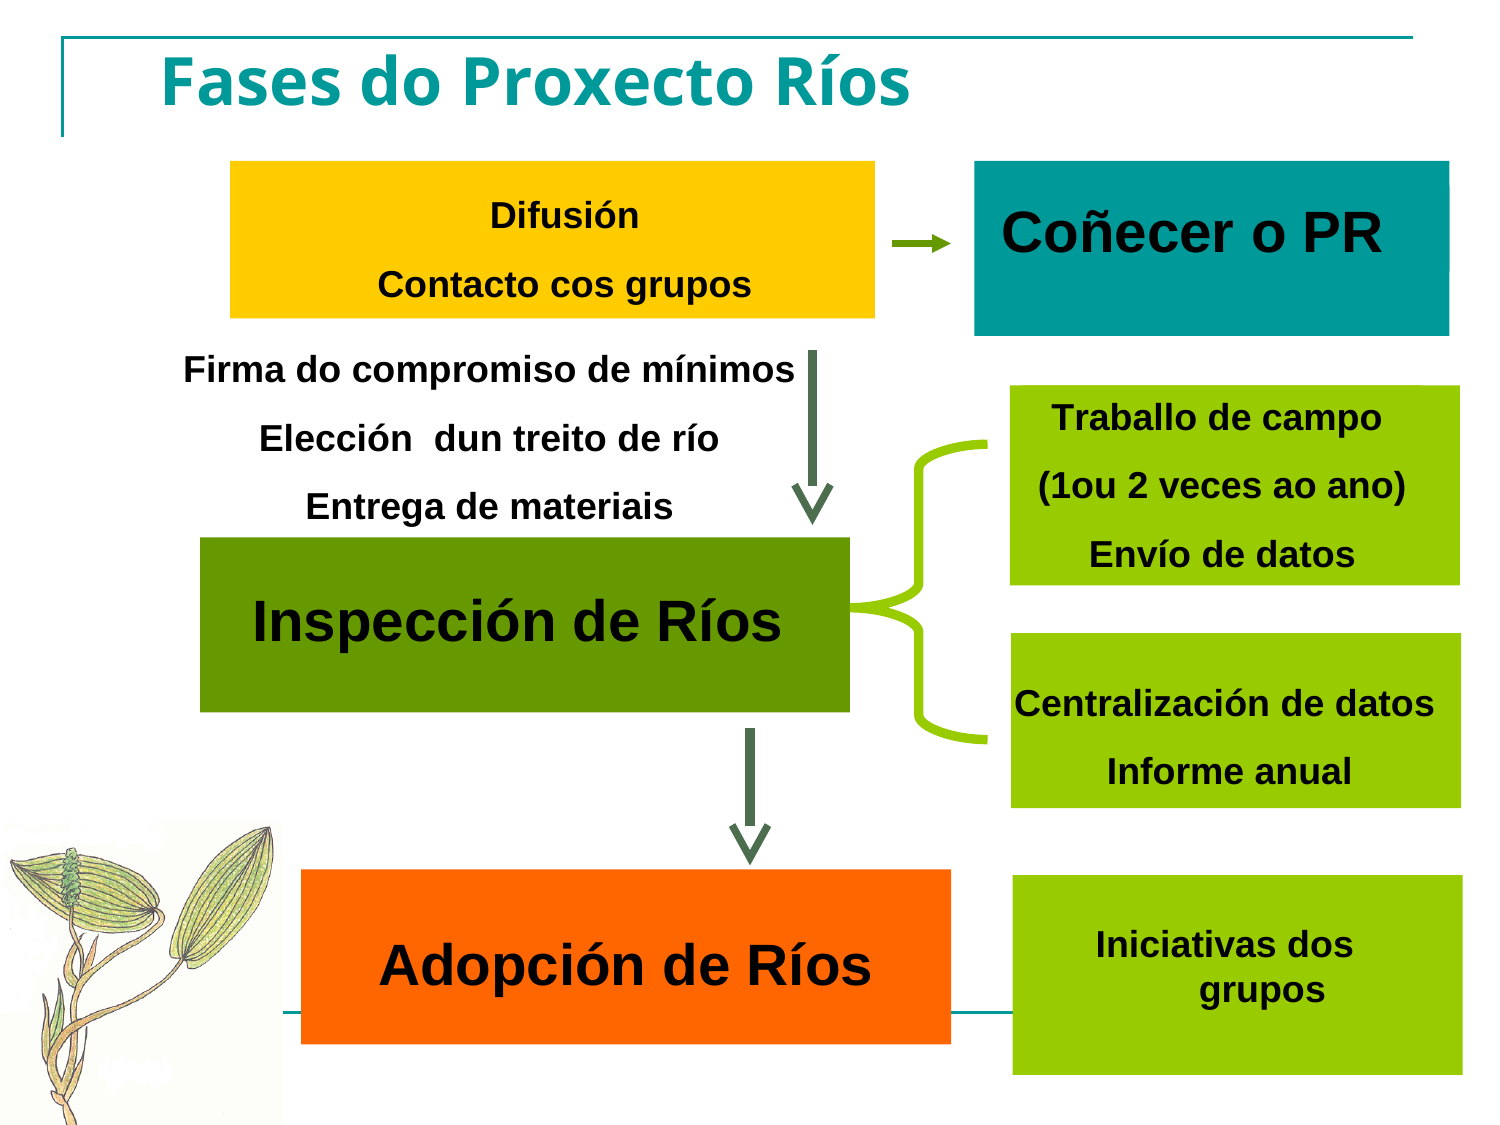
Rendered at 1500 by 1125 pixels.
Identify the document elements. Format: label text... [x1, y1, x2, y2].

picture [0, 822, 283, 1125]
text_box [301, 869, 952, 1045]
text_box Adopción de Ríos [363, 919, 914, 1005]
text_box [1011, 800, 1462, 809]
text_box Centralización de datos Informe anual [986, 670, 1474, 800]
text_box Fases do Proxecto Ríos [144, 30, 928, 127]
text_box [1009, 385, 1460, 586]
text_box Coñecer o PR [986, 185, 1450, 272]
text_box [230, 160, 875, 319]
text_box Inspección de Ríos [237, 574, 813, 661]
text_box Iniciativas dos grupos [1024, 912, 1426, 1018]
text_box Traballo de campo (1ou 2 veces ao ano) Envío de datos [1022, 385, 1423, 583]
text_box [974, 160, 1450, 336]
text_box [200, 537, 850, 713]
text_box [1012, 875, 1463, 1075]
text_box Difusión Contacto cos grupos [267, 183, 863, 313]
text_box [1011, 633, 1462, 670]
text_box Firma do compromiso de mínimos Elección dun treito de río Entrega de materiais [124, 337, 855, 535]
